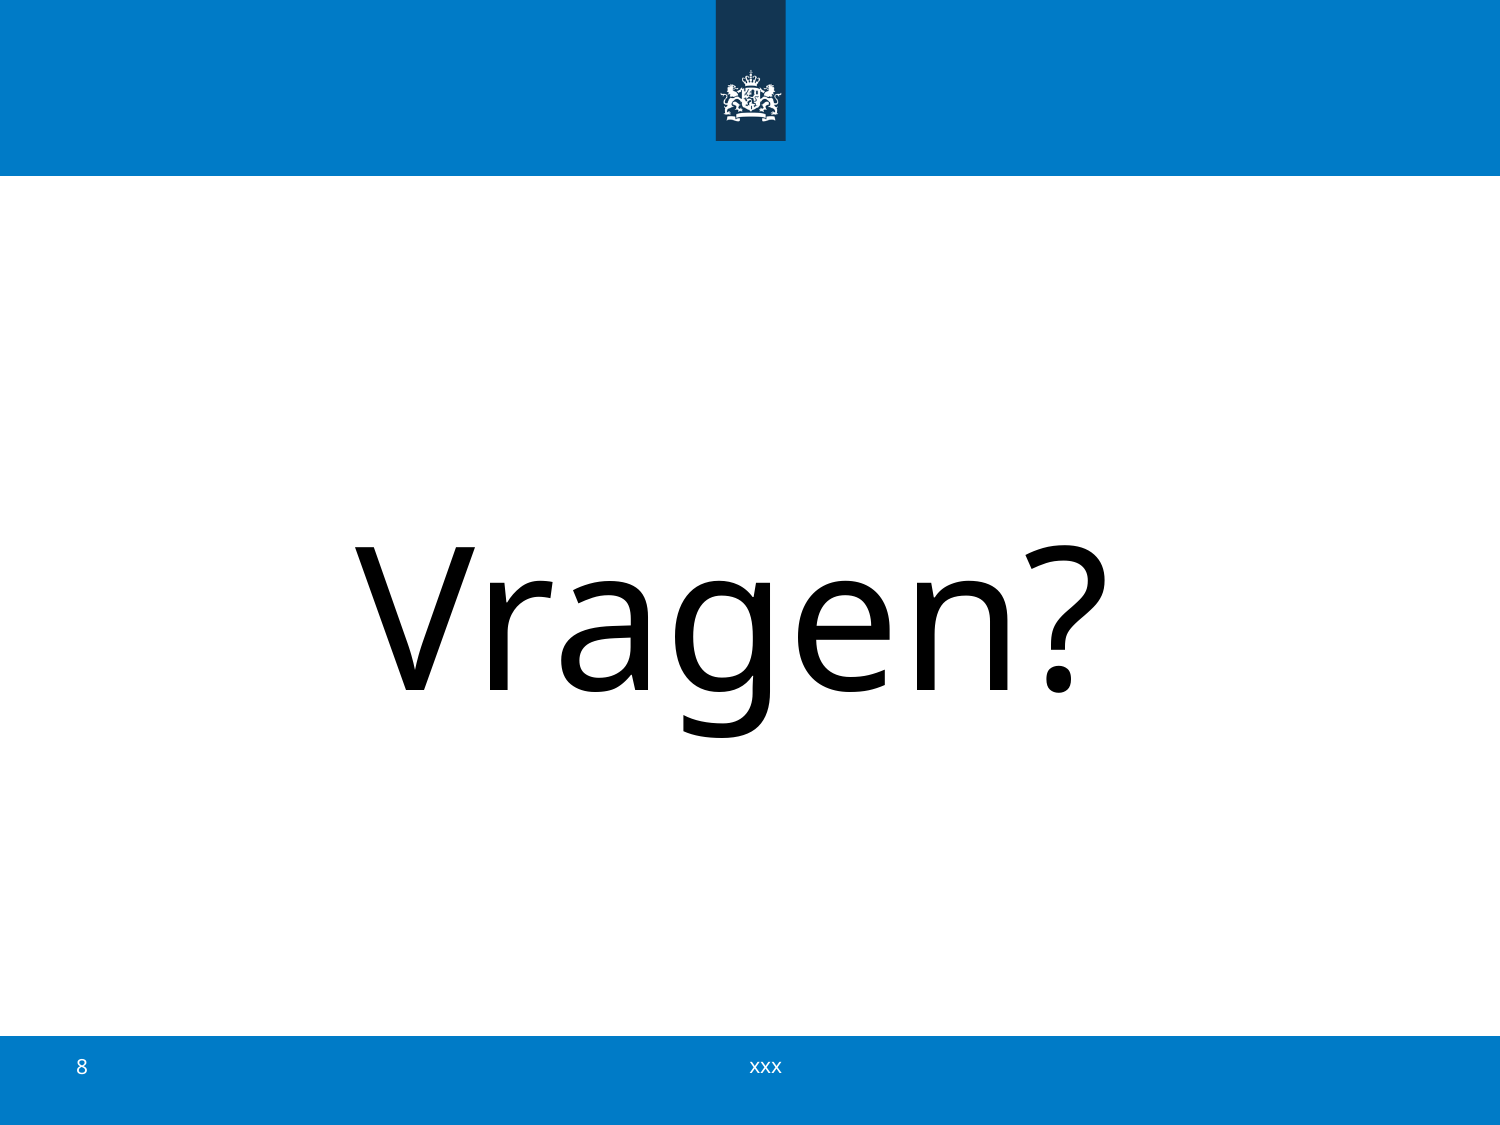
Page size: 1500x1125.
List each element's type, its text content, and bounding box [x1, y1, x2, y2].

title Vragen? [57, 207, 1408, 1013]
text_box 8 [61, 1046, 179, 1106]
